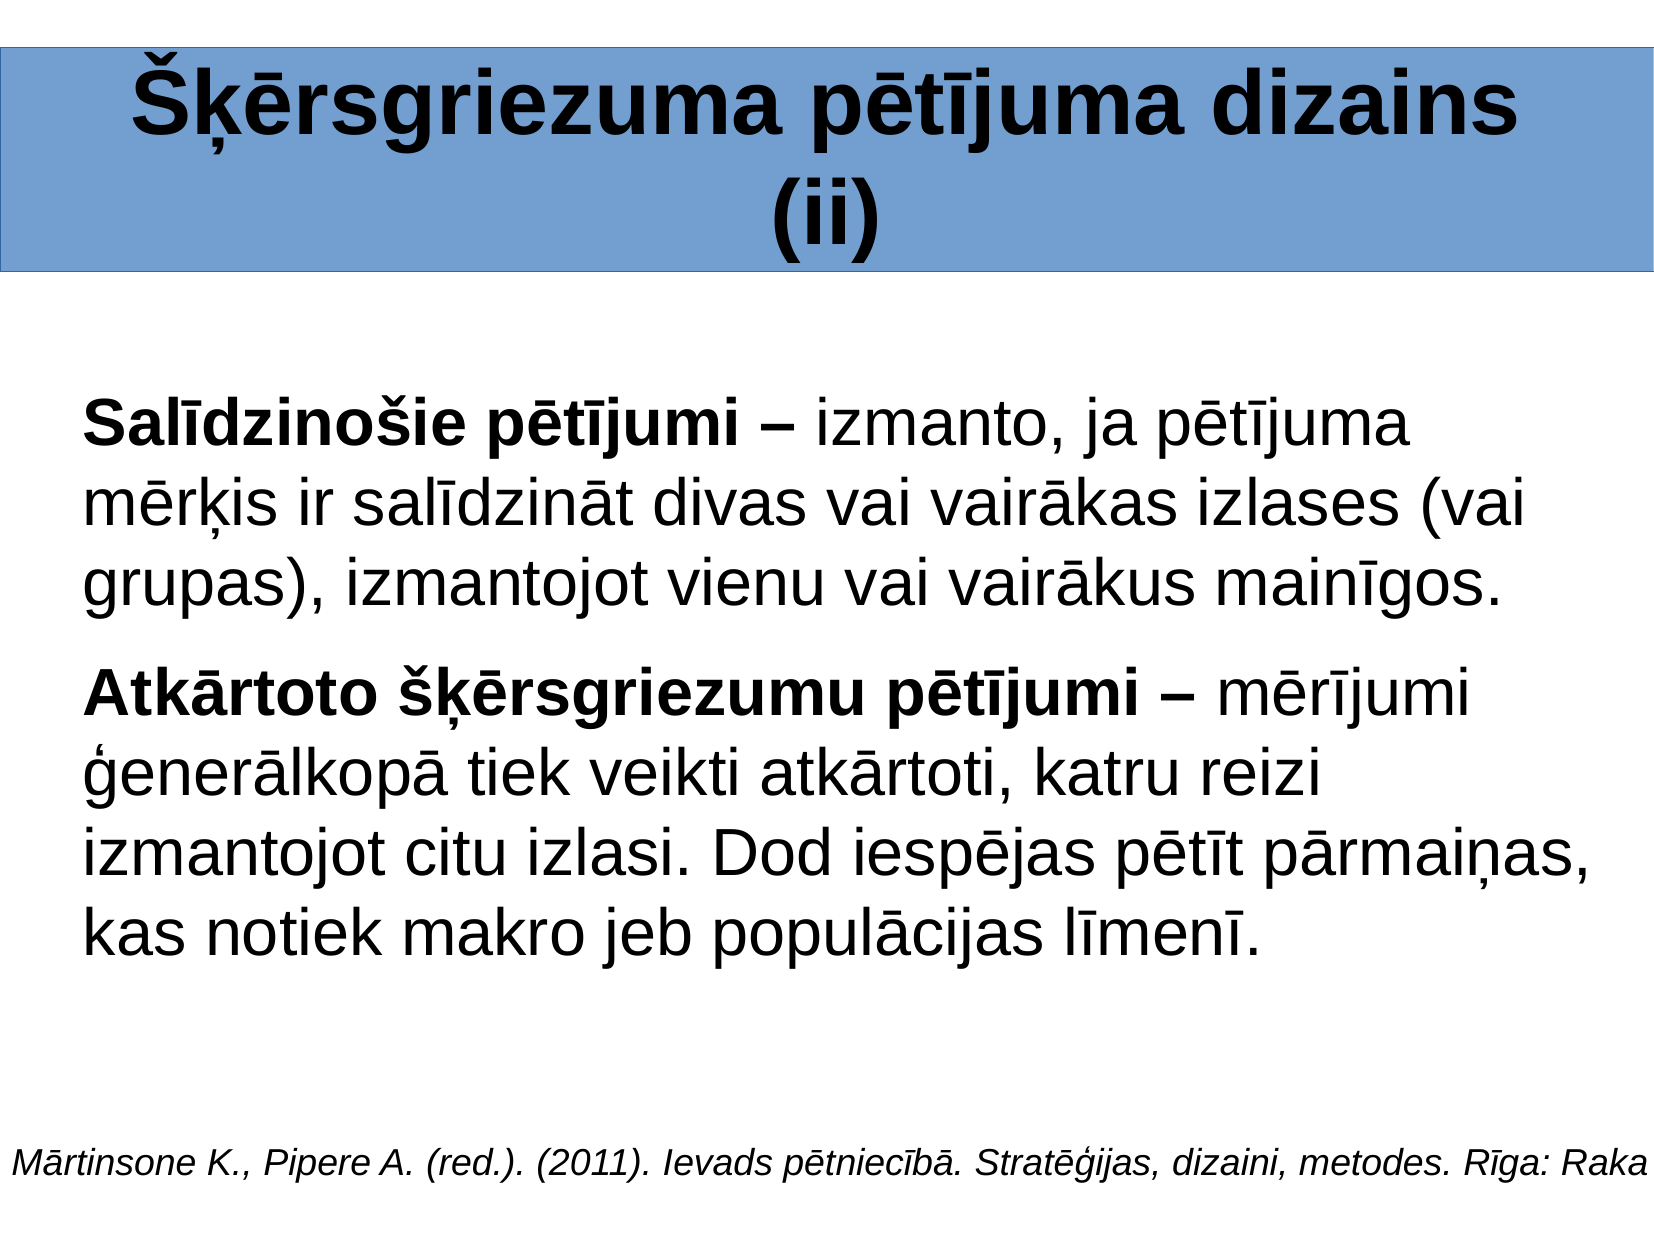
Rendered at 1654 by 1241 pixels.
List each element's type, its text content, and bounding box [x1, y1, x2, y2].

text_box Mārtinsone K., Pipere A. (red.). (2011). Ievads pētniecībā. Stratēģijas, dizaini, metodes. Rīga: Raka [0, 1133, 1654, 1191]
title Šķērsgriezuma pētījuma dizains (ii) [82, 49, 1571, 257]
text_box [0, 47, 1654, 272]
list Salīdzinošie pētījumi – izmanto, ja pētījuma mērķis ir salīdzināt divas vai vairākas izlases (vai grupas), izmantojot vienu vai vairākus mainīgos. Atkārtoto šķērsgriezumu pētījumi – mērījumi ģenerālkopā tiek veikti atkārtoti, katru reizi izmantojot citu izlasi. Dod iespējas pētīt pārmaiņas, kas notiek makro jeb populācijas līmenī. [82, 378, 1619, 1099]
